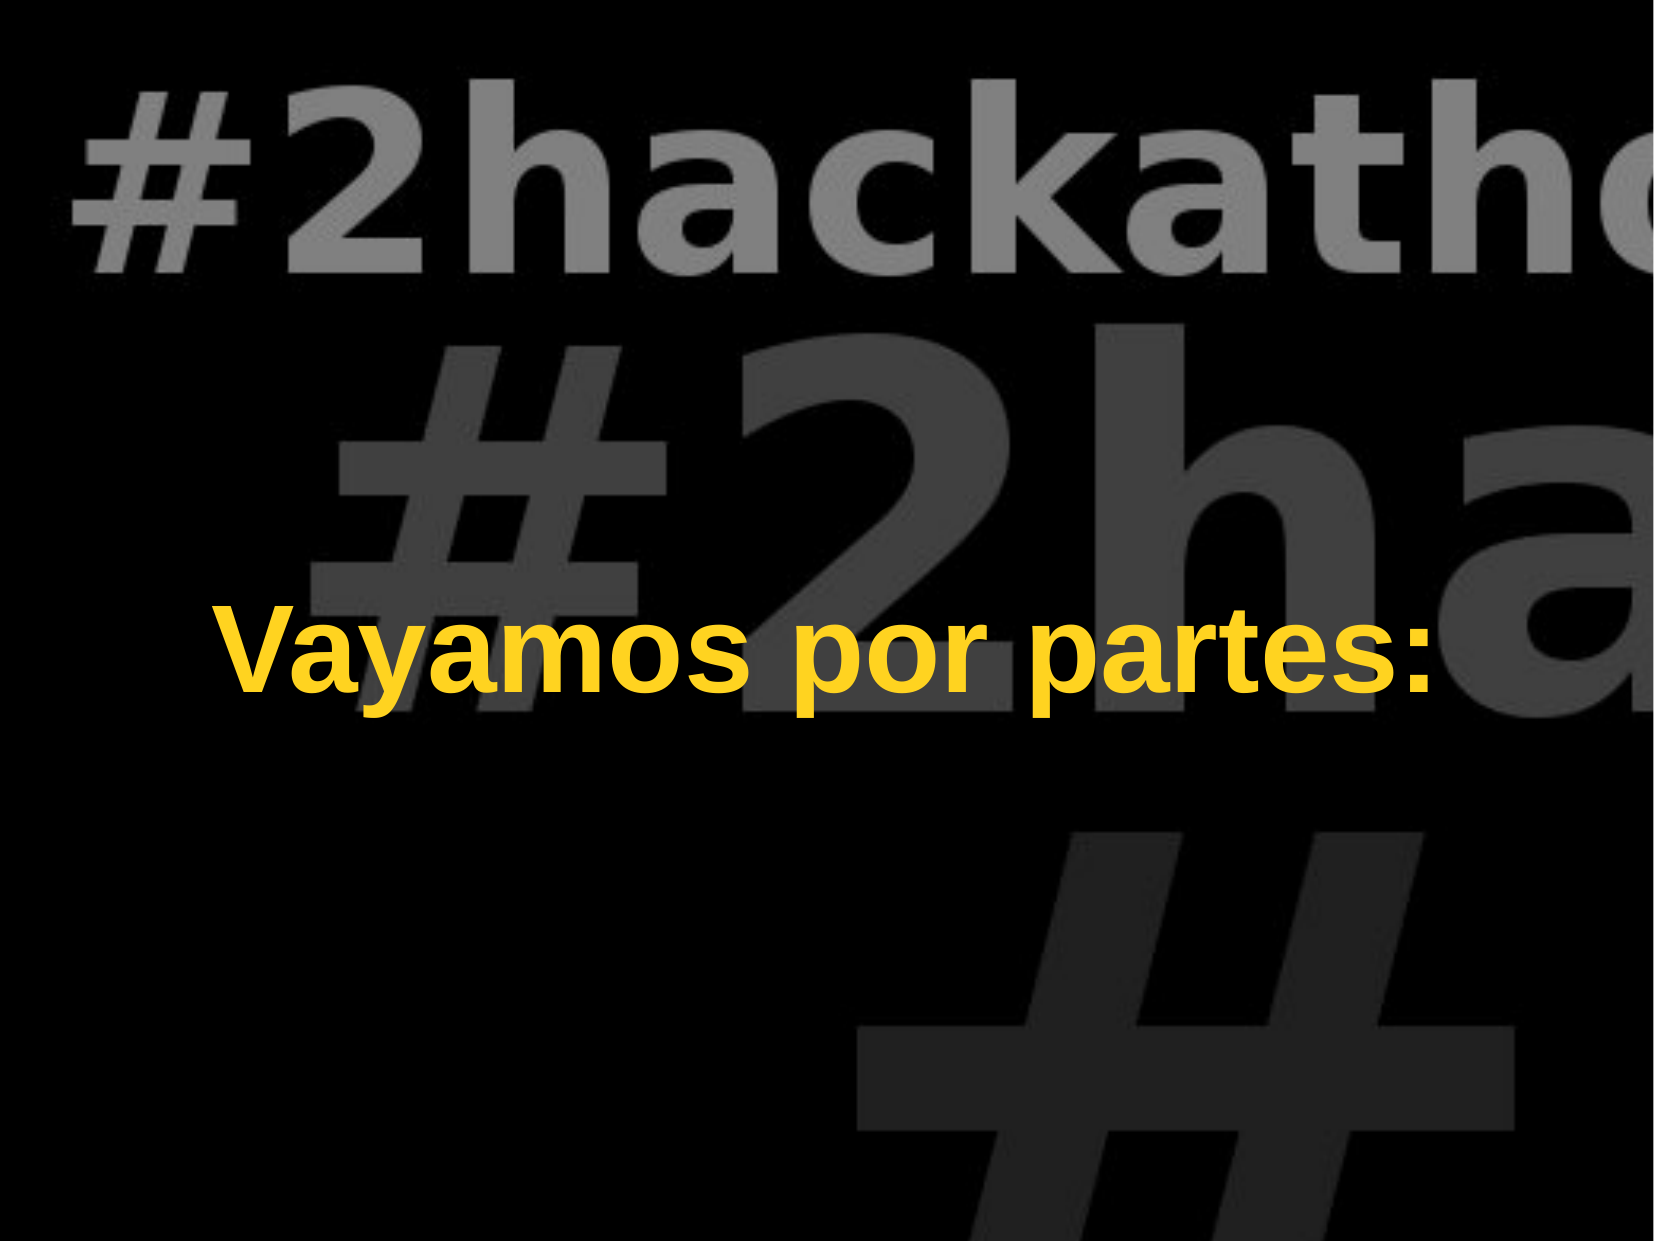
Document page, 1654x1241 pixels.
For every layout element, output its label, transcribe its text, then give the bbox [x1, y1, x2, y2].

picture [0, 0, 1654, 1241]
subtitle Vayamos por partes: [82, 56, 1571, 1102]
